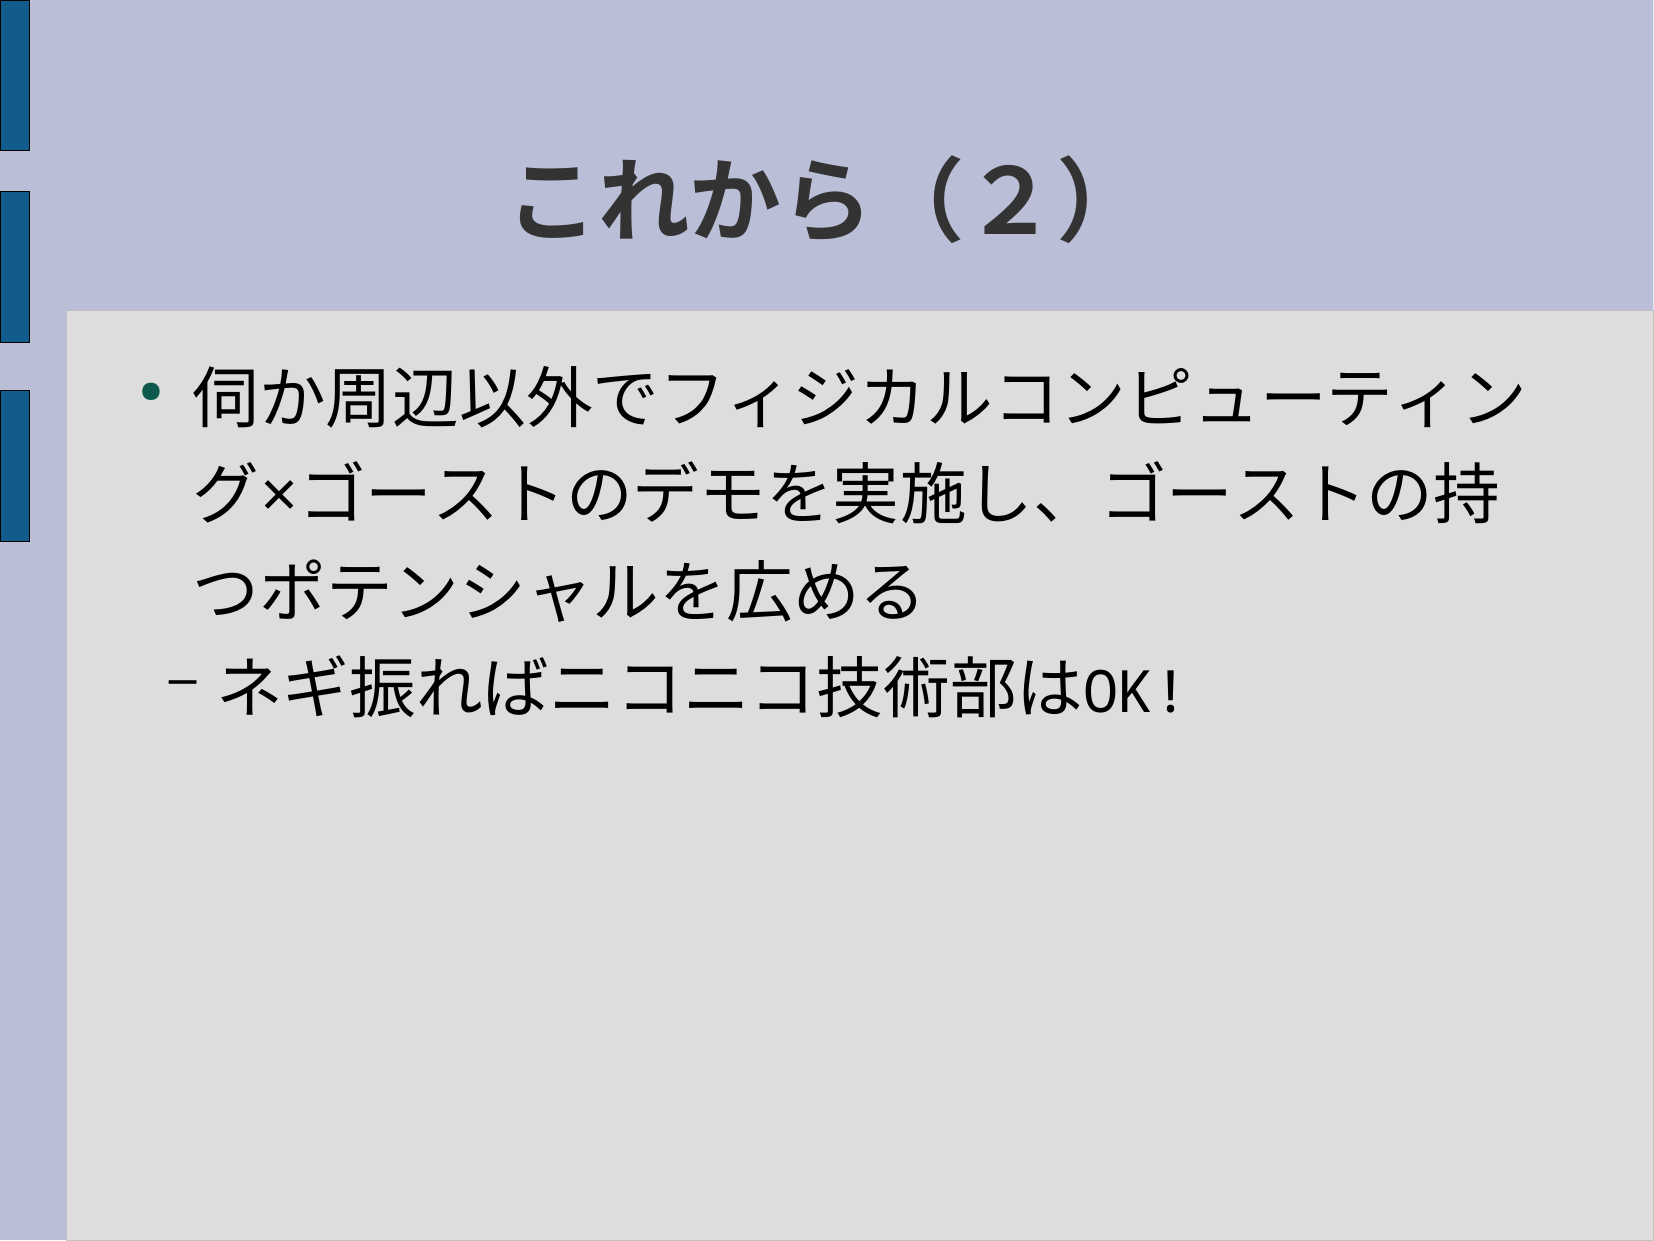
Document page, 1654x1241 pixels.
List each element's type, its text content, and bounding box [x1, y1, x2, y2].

title これから（２） [121, 98, 1534, 291]
list 伺か周辺以外でフィジカルコンピューティング×ゴーストのデモを実施し、ゴーストの持つポテンシャルを広める ネギ振ればニコニコ技術部はOK! [121, 344, 1534, 1112]
